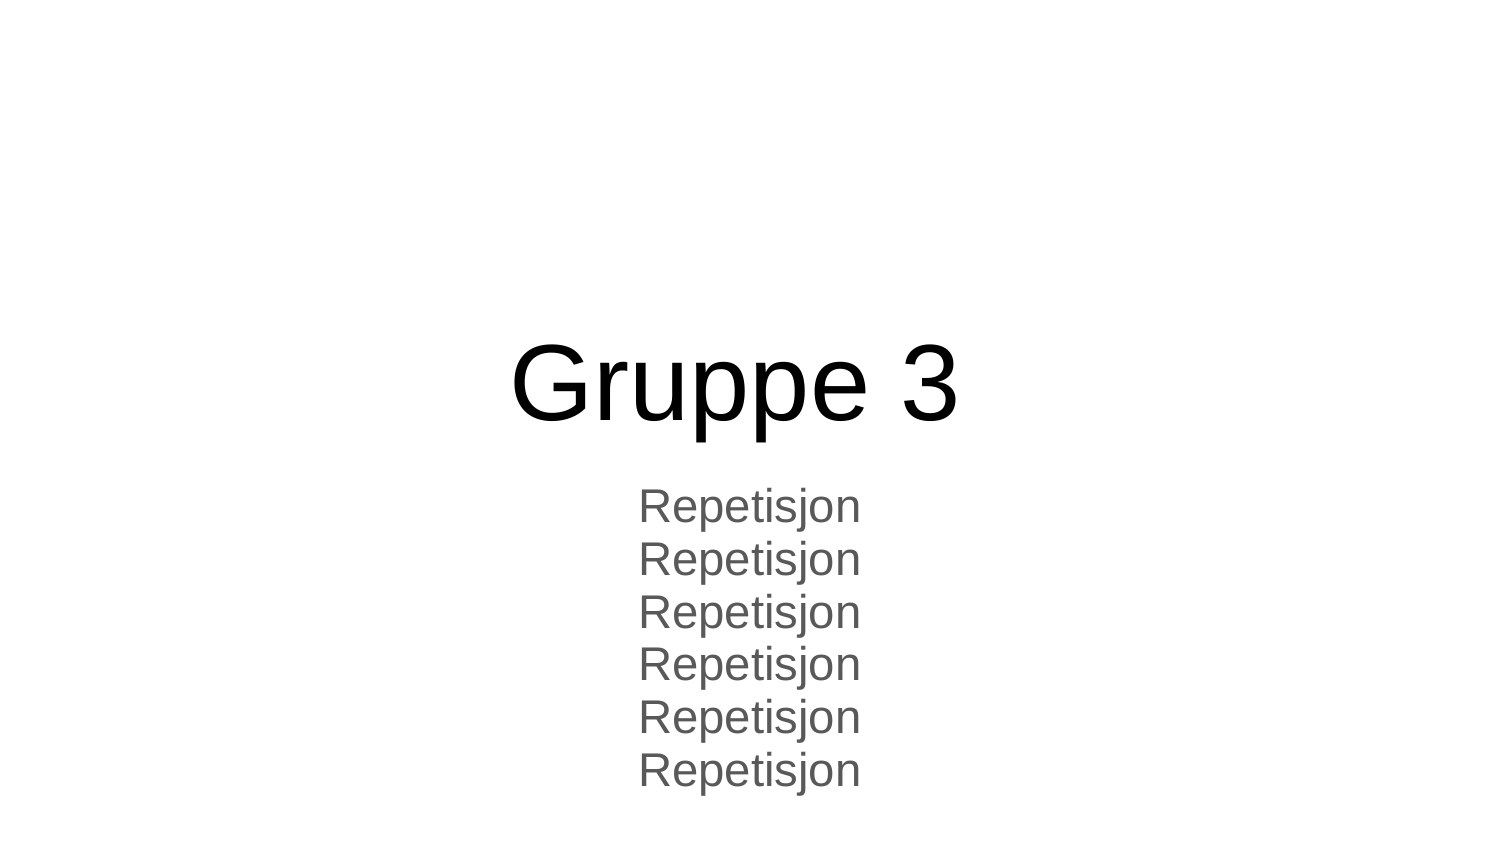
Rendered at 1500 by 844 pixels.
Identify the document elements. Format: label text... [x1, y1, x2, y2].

subtitle Repetisjon Repetisjon Repetisjon Repetisjon Repetisjon Repetisjon [51, 464, 1449, 815]
title Gruppe 3 [51, 122, 1449, 459]
